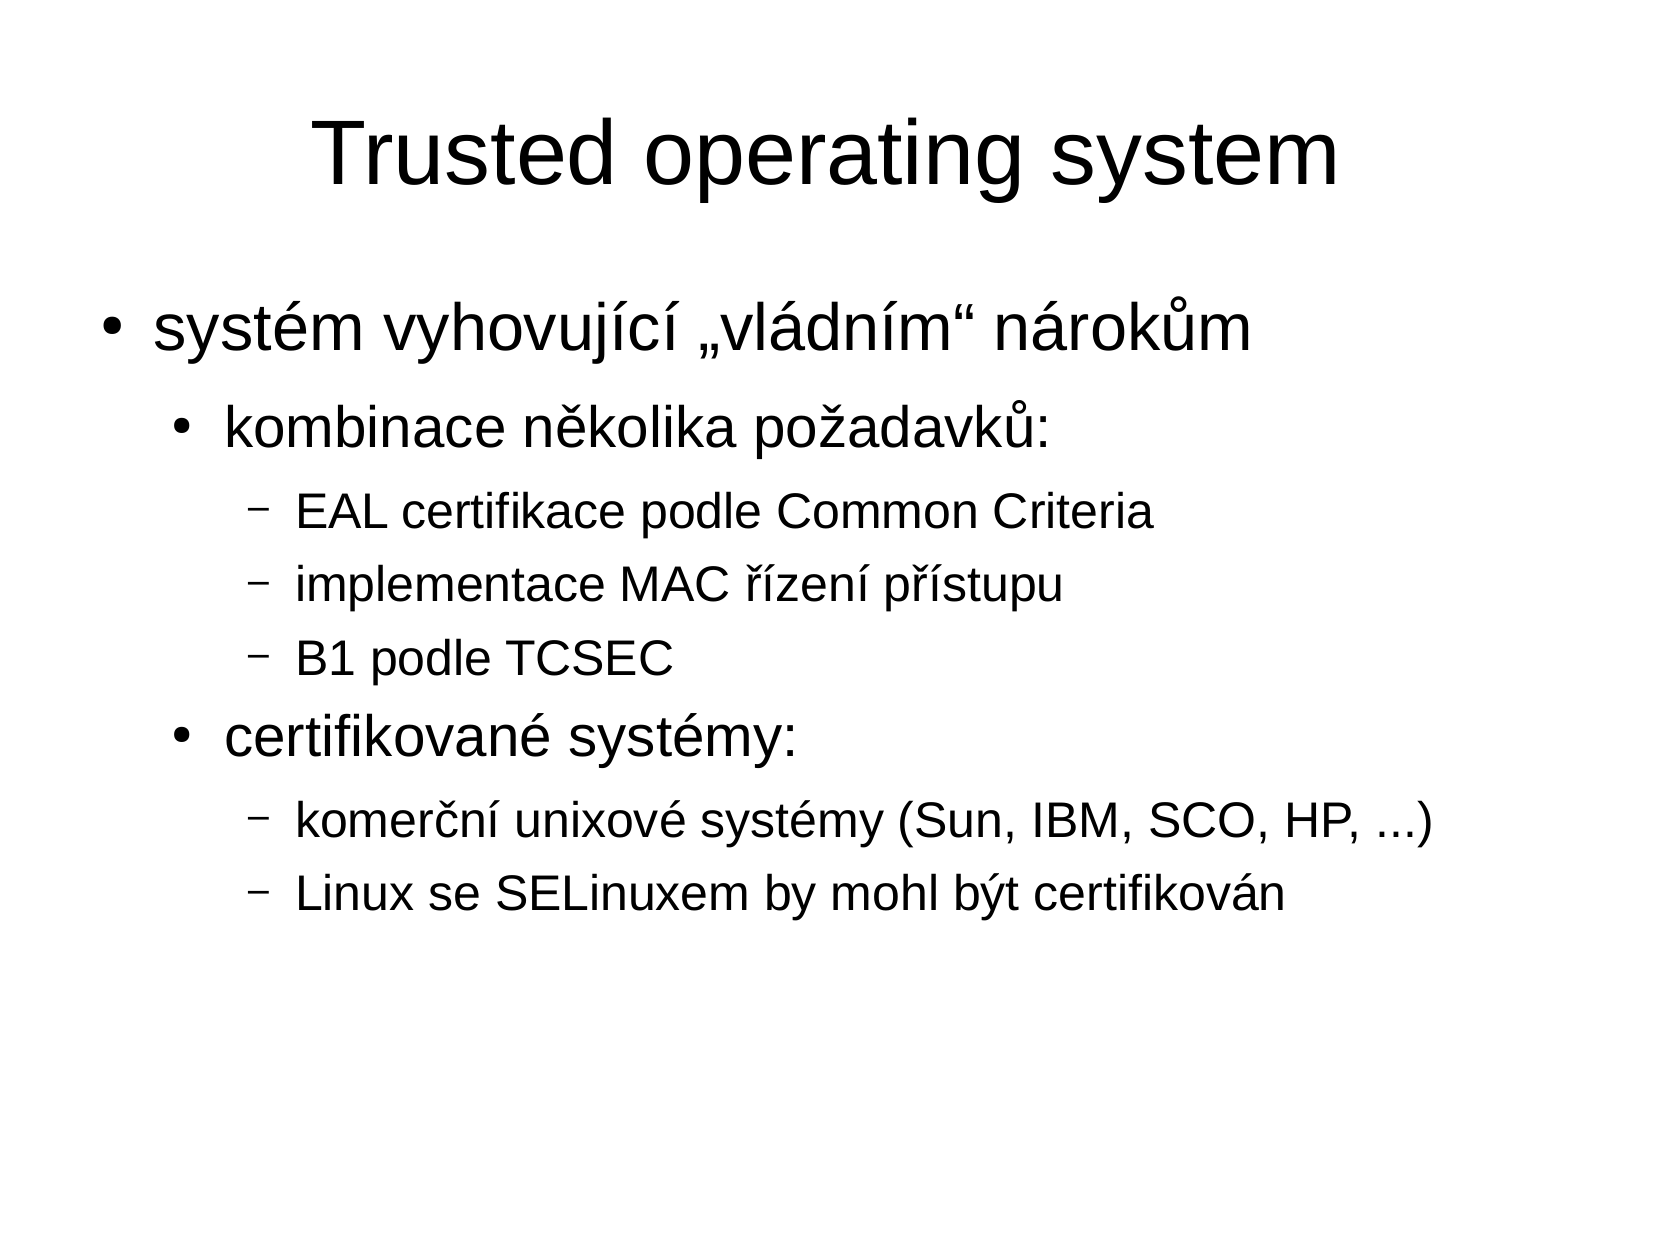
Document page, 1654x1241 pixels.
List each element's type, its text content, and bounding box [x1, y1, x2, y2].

title Trusted operating system [82, 49, 1571, 257]
list systém vyhovující „vládním“ nárokům kombinace několika požadavků: EAL certifikace podle Common Criteria implementace MAC řízení přístupu B1 podle TCSEC certifikované systémy: komerční unixové systémy (Sun, IBM, SCO, HP, ...) Linux se SELinuxem by mohl být certifikován [82, 290, 1571, 1109]
